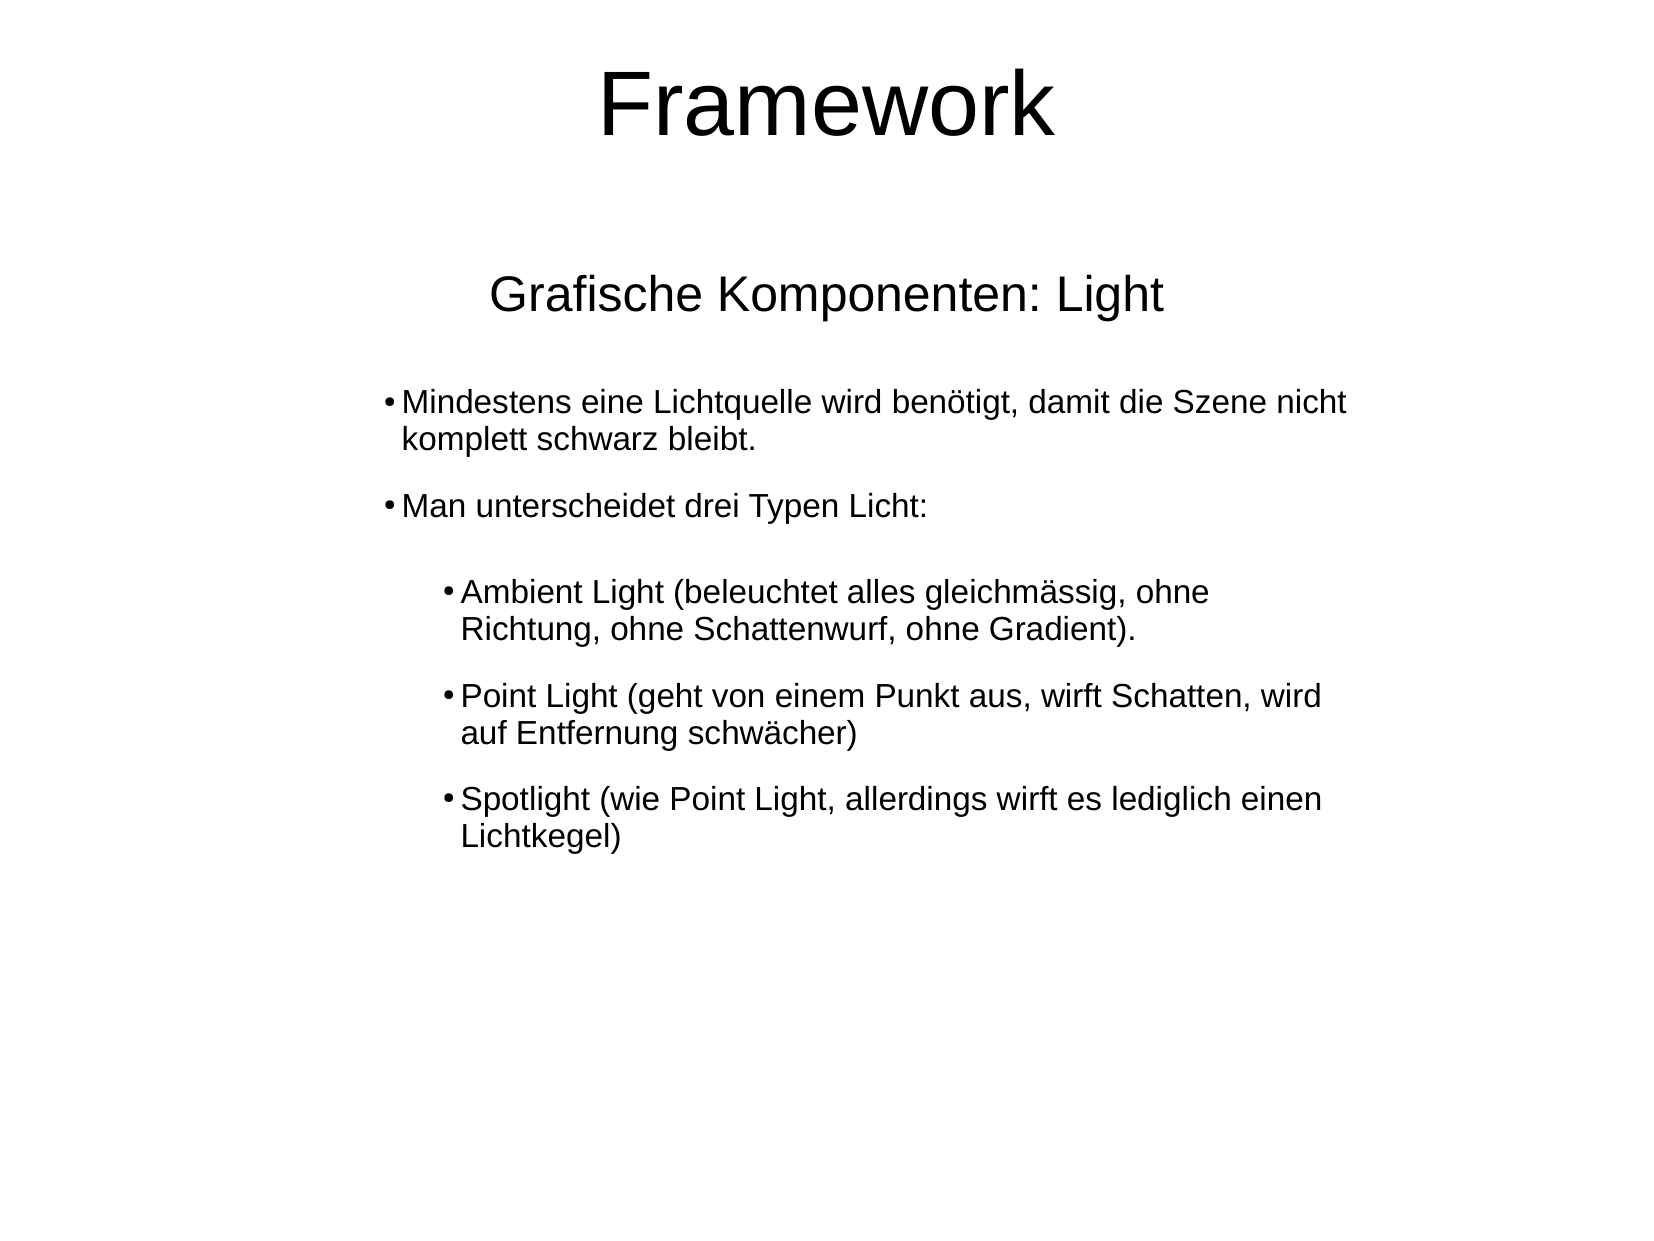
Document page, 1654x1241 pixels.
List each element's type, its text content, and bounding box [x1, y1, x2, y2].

text_box Grafische Komponenten: Light [82, 265, 1571, 325]
text_box Ambient Light (beleuchtet alles gleichmässig, ohne Richtung, ohne Schattenwurf, ohne Gradient). Point Light (geht von einem Punkt aus, wirft Schatten, wird auf Entfernung schwächer) Spotlight (wie Point Light, allerdings wirft es lediglich einen Lichtkegel) [442, 573, 1359, 857]
subtitle Mindestens eine Lichtquelle wird benötigt, damit die Szene nicht komplett schwarz bleibt. Man unterscheidet drei Typen Licht: [383, 383, 1359, 526]
title Framework [82, 0, 1571, 208]
